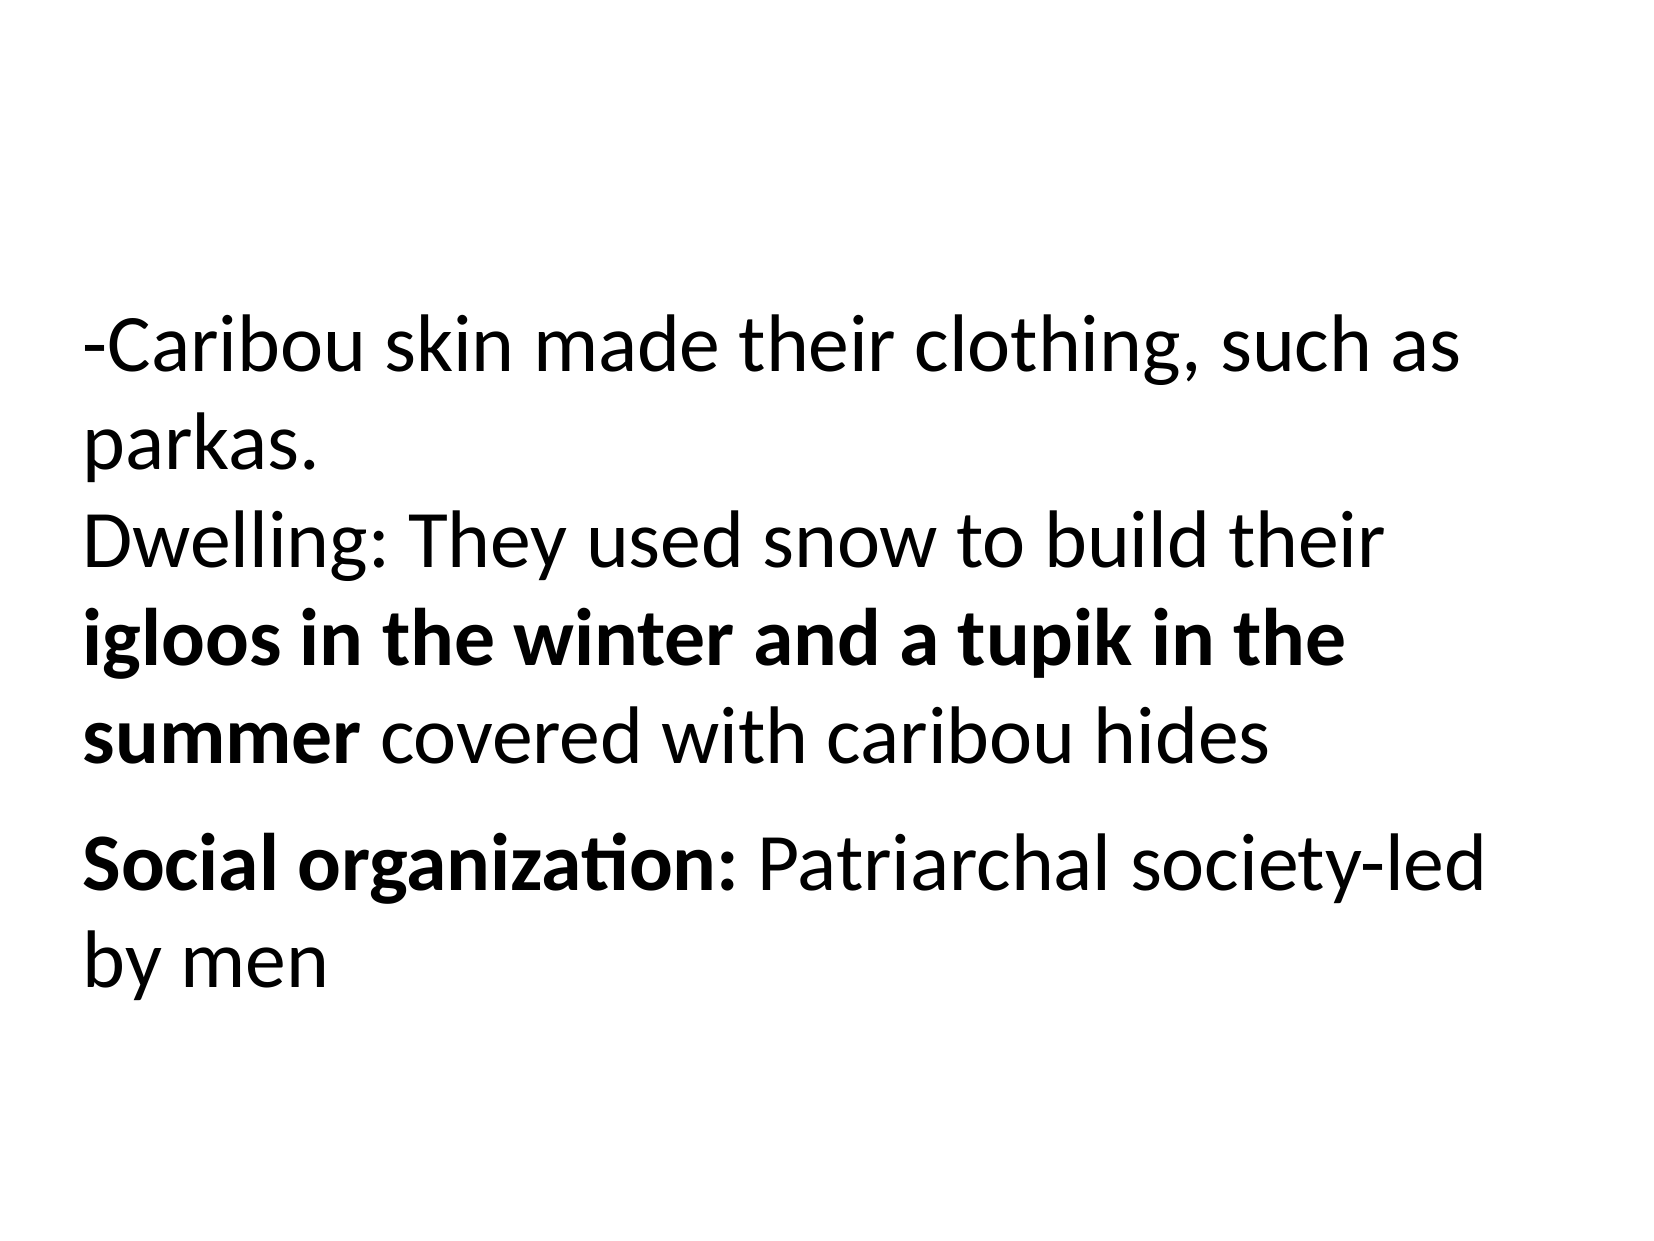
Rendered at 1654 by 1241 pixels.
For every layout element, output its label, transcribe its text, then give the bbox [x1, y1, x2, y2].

list -Caribou skin made their clothing, such as parkas. Dwelling: They used snow to build their igloos in the winter and a tupik in the summer covered with caribou hides Social organization: Patriarchal society-led by men [82, 290, 1571, 1010]
